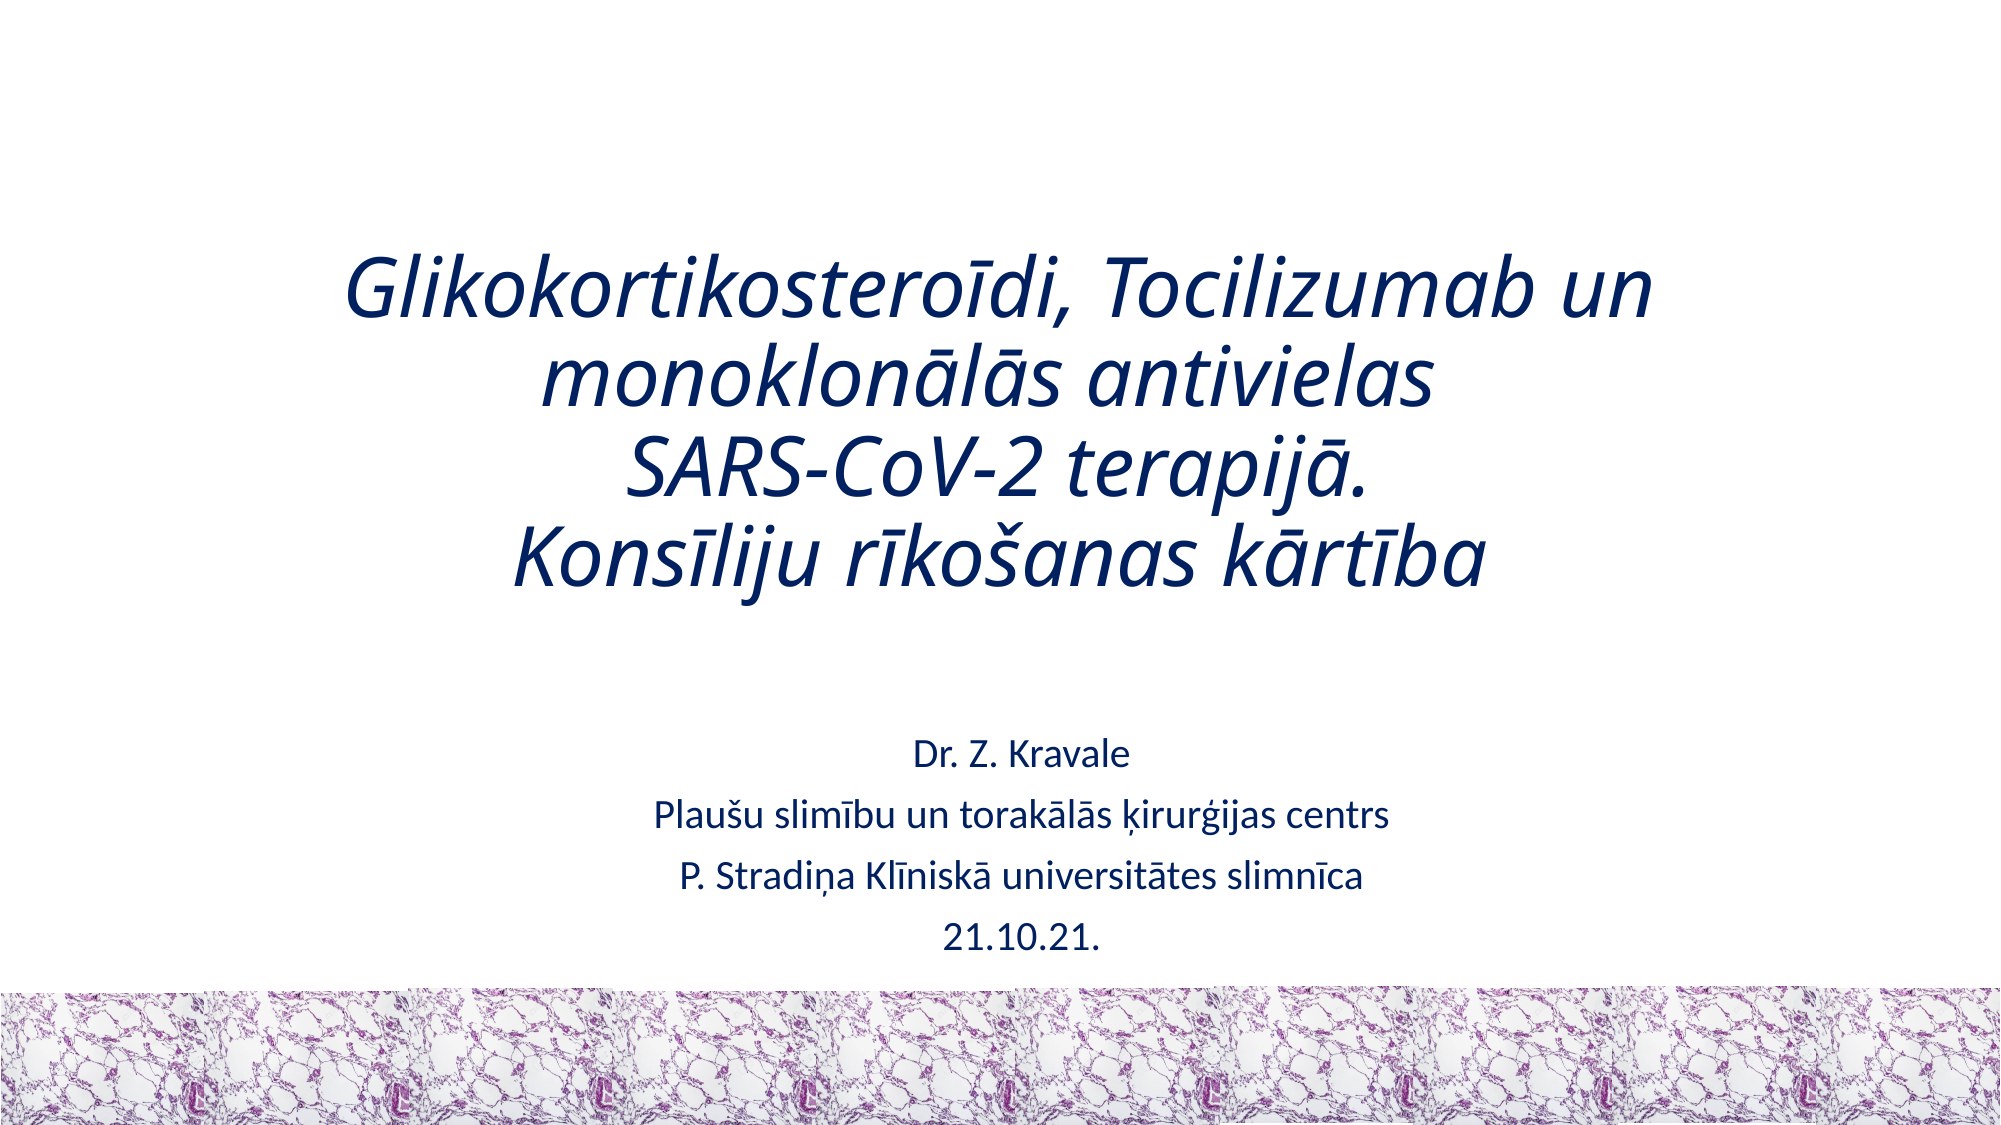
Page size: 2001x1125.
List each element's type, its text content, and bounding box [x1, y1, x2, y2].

title Glikokortikosteroīdi, Tocilizumab un monoklonālās antivielas SARS-CoV-2 terapijā. Konsīliju rīkošanas kārtība [249, 220, 1750, 613]
subtitle Dr. Z. Kravale Plaušu slimību un torakālās ķirurģijas centrs P. Stradiņa Klīniskā universitātes slimnīca 21.10.21. [271, 728, 1772, 980]
picture [1, 986, 2000, 1125]
